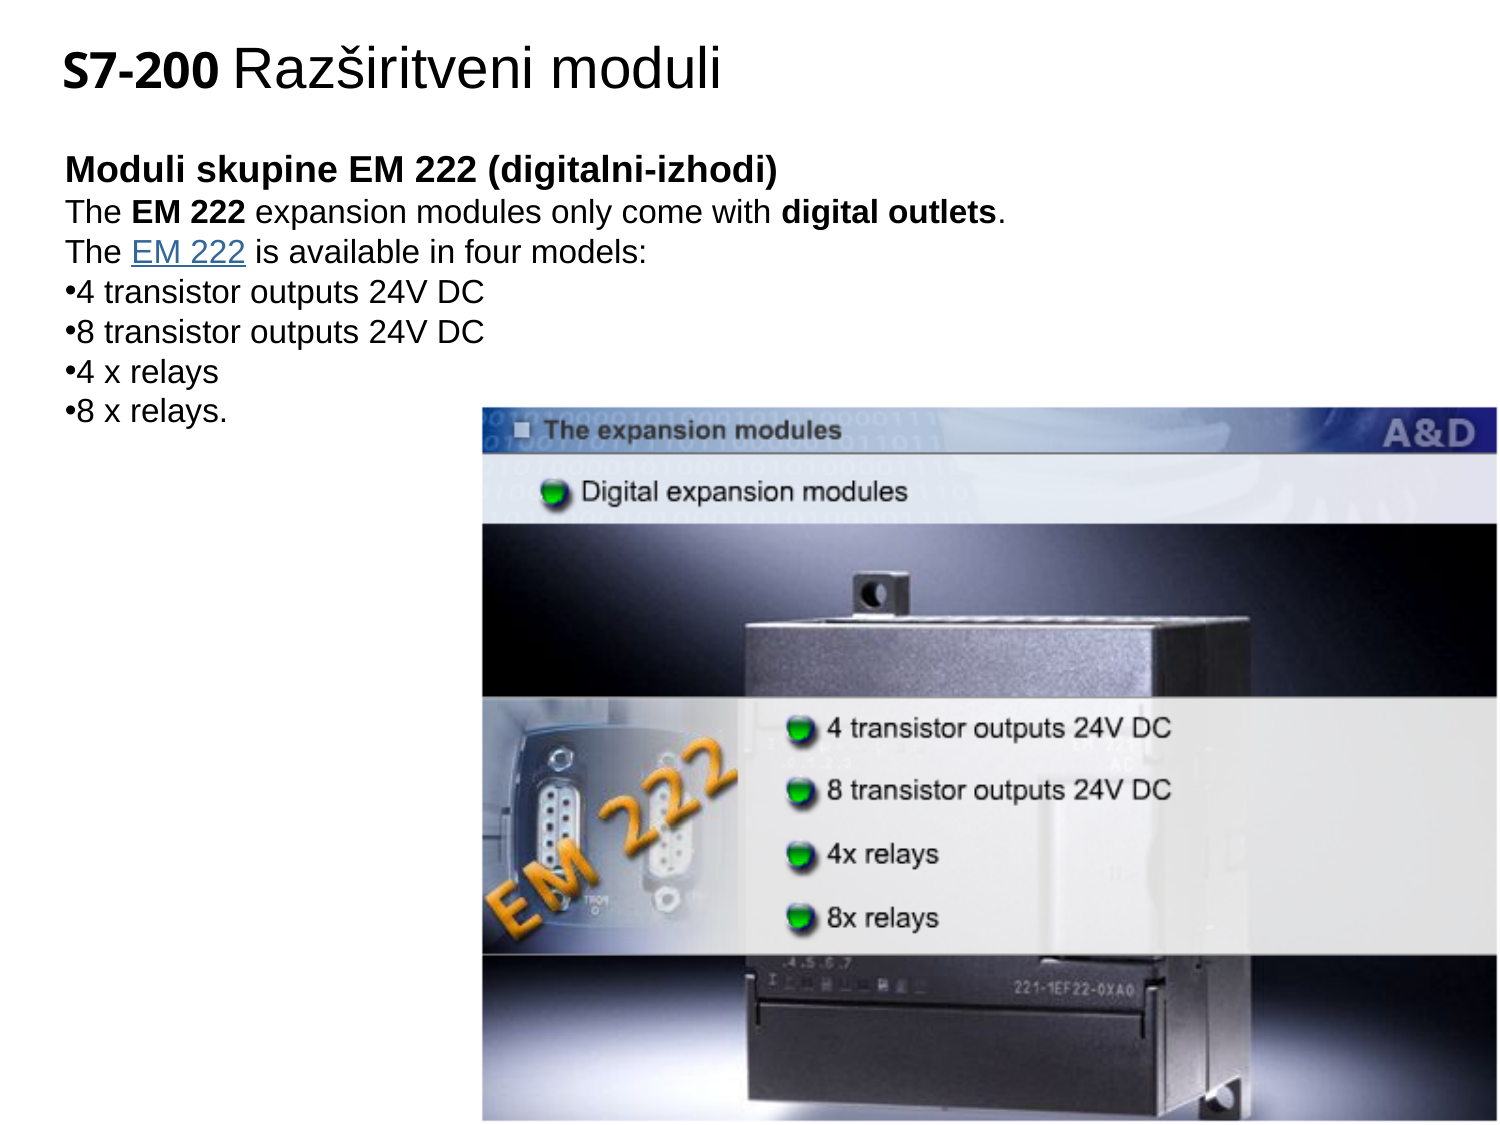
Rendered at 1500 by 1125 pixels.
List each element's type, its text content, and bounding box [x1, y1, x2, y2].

text_box S7-200 Razširitveni moduli [47, 22, 739, 108]
picture [479, 404, 1500, 1125]
text_box Moduli skupine EM 222 (digitalni-izhodi) The EM 222 expansion modules only come with digital outlets. The EM 222 is available in four models: 4 transistor outputs 24V DC 8 transistor outputs 24V DC 4 x relays 8 x relays. [50, 137, 1463, 438]
